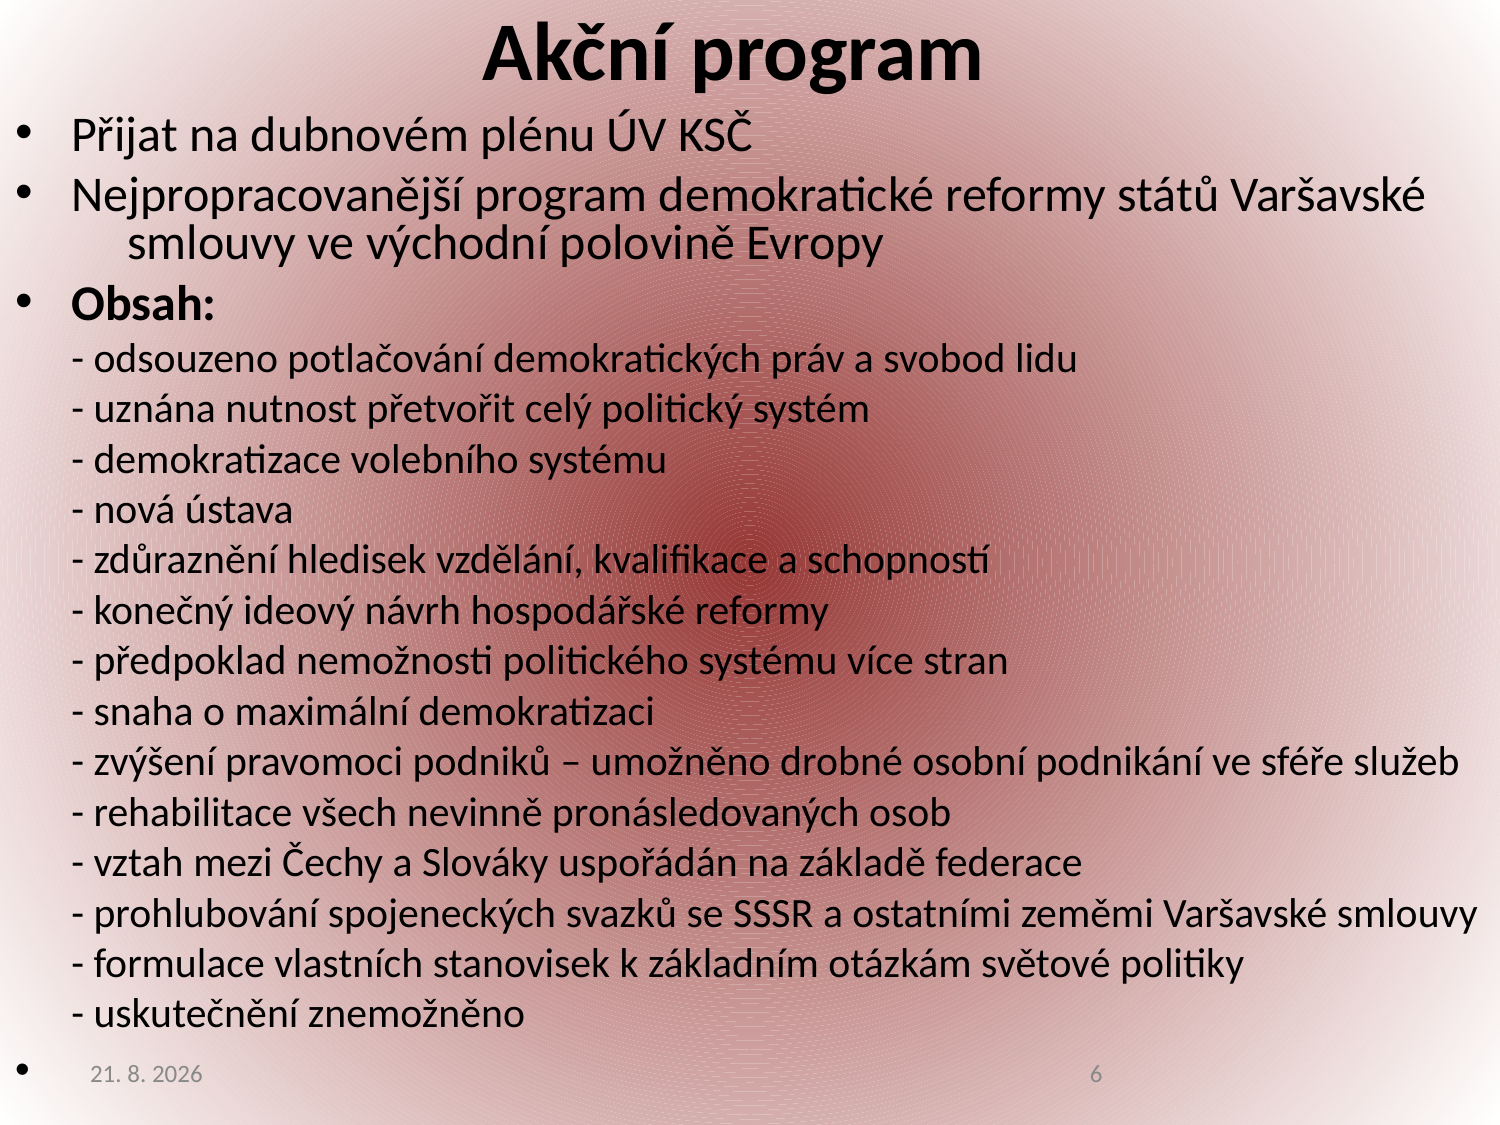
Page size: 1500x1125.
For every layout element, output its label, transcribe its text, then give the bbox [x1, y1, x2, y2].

title Akční program [58, 0, 1409, 105]
list Přijat na dubnovém plénu ÚV KSČ Nejpropracovanější program demokratické reformy států Varšavské smlouvy ve východní polovině Evropy Obsah: - odsouzeno potlačování demokratických práv a svobod lidu - uznána nutnost přetvořit celý politický systém - demokratizace volebního systému - nová ústava - zdůraznění hledisek vzdělání, kvalifikace a schopností - konečný ideový návrh hospodářské reformy - předpoklad nemožnosti politického systému více stran - snaha o maximální demokratizaci - zvýšení pravomoci podniků – umožněno drobné osobní podnikání ve sféře služeb - rehabilitace všech nevinně pronásledovaných osob - vztah mezi Čechy a Slováky uspořádán na základě federace - prohlubování spojeneckých svazků se SSSR a ostatními zeměmi Varšavské smlouvy - formulace vlastních stanovisek k základním otázkám světové politiky - uskutečnění znemožněno [0, 105, 1500, 1125]
text_box 9.6.2013 [75, 1042, 426, 1103]
text_box 6 [1074, 1042, 1426, 1103]
